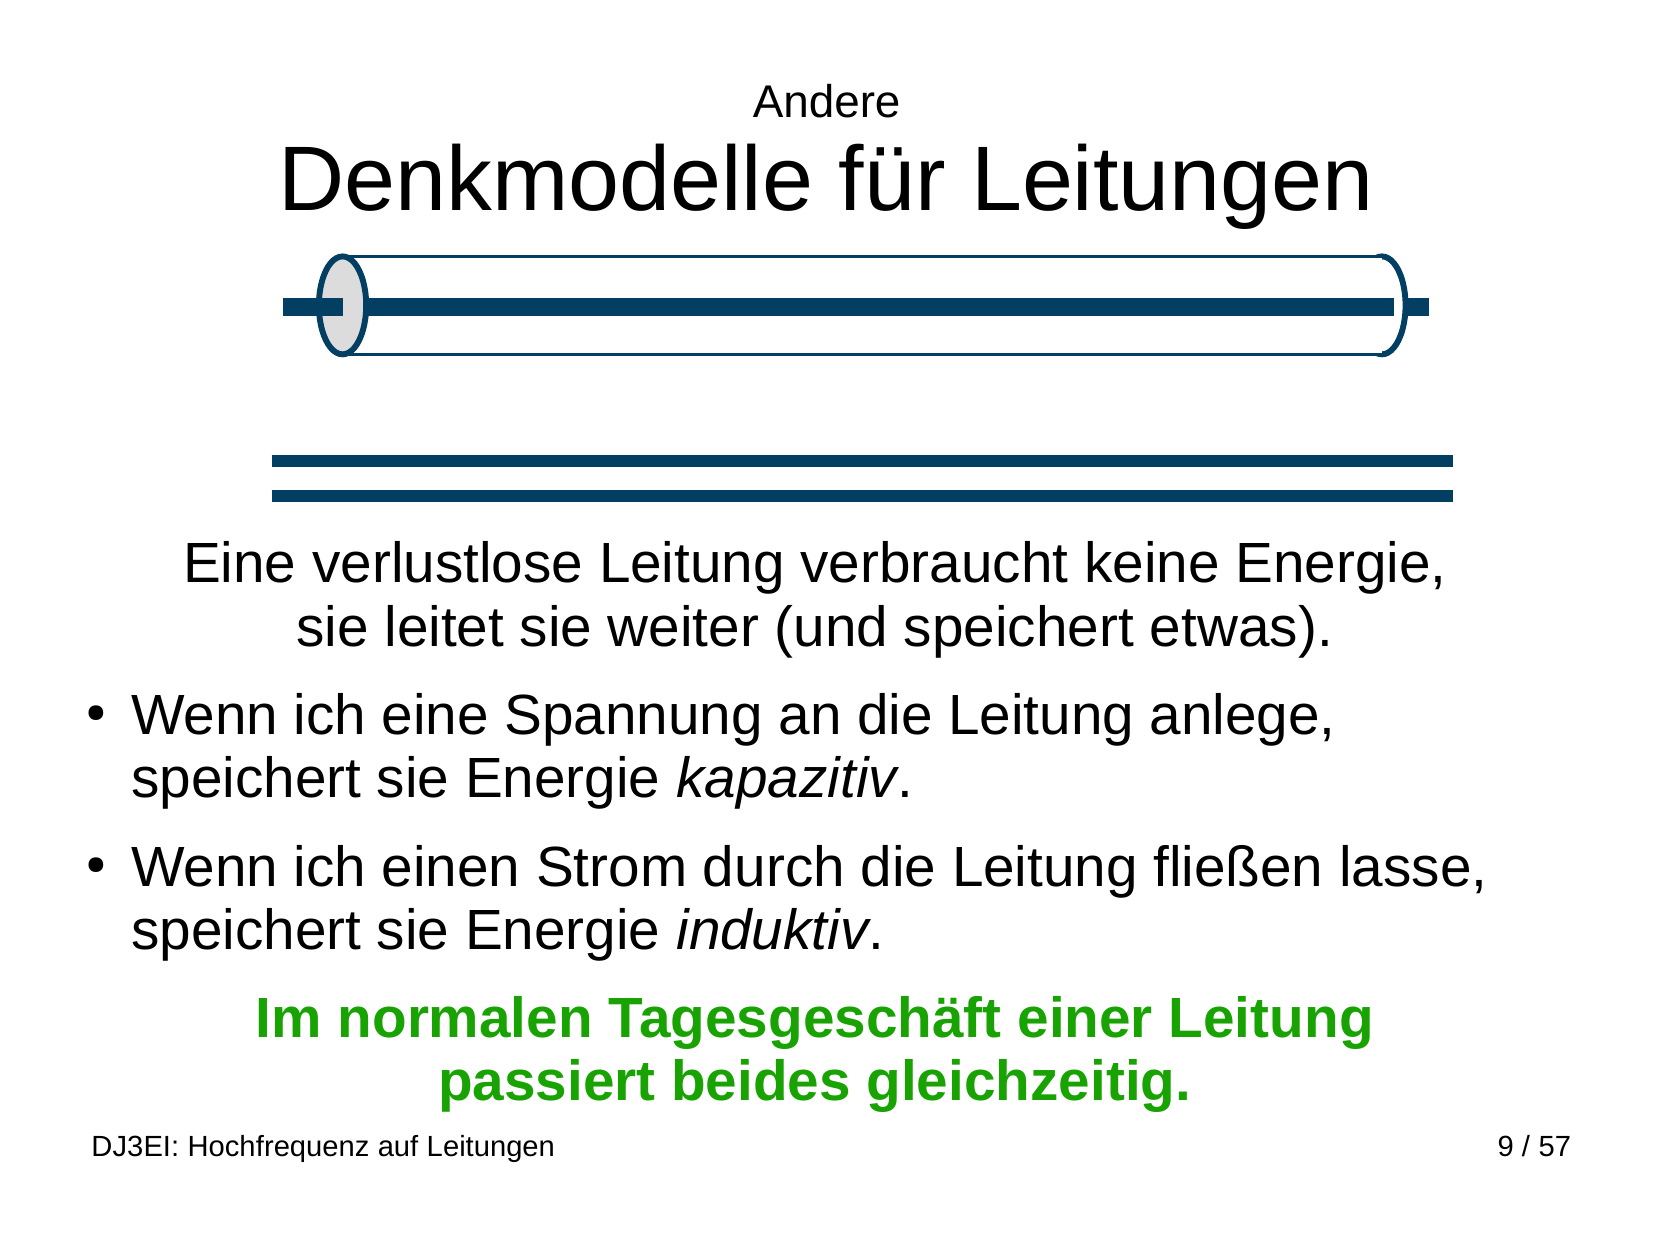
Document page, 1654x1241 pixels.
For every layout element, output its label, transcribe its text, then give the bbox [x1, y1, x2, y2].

list Eine verlustlose Leitung verbraucht keine Energie, sie leitet sie weiter (und speichert etwas). Wenn ich eine Spannung an die Leitung anlege, speichert sie Energie kapazitiv. Wenn ich einen Strom durch die Leitung fließen lasse, speichert sie Energie induktiv. Im normalen Tagesgeschäft einer Leitung passiert beides gleichzeitig. [70, 531, 1559, 1116]
text_box [1346, 257, 1406, 355]
title Andere Denkmodelle für Leitungen [82, 49, 1571, 257]
text_box [319, 256, 366, 355]
